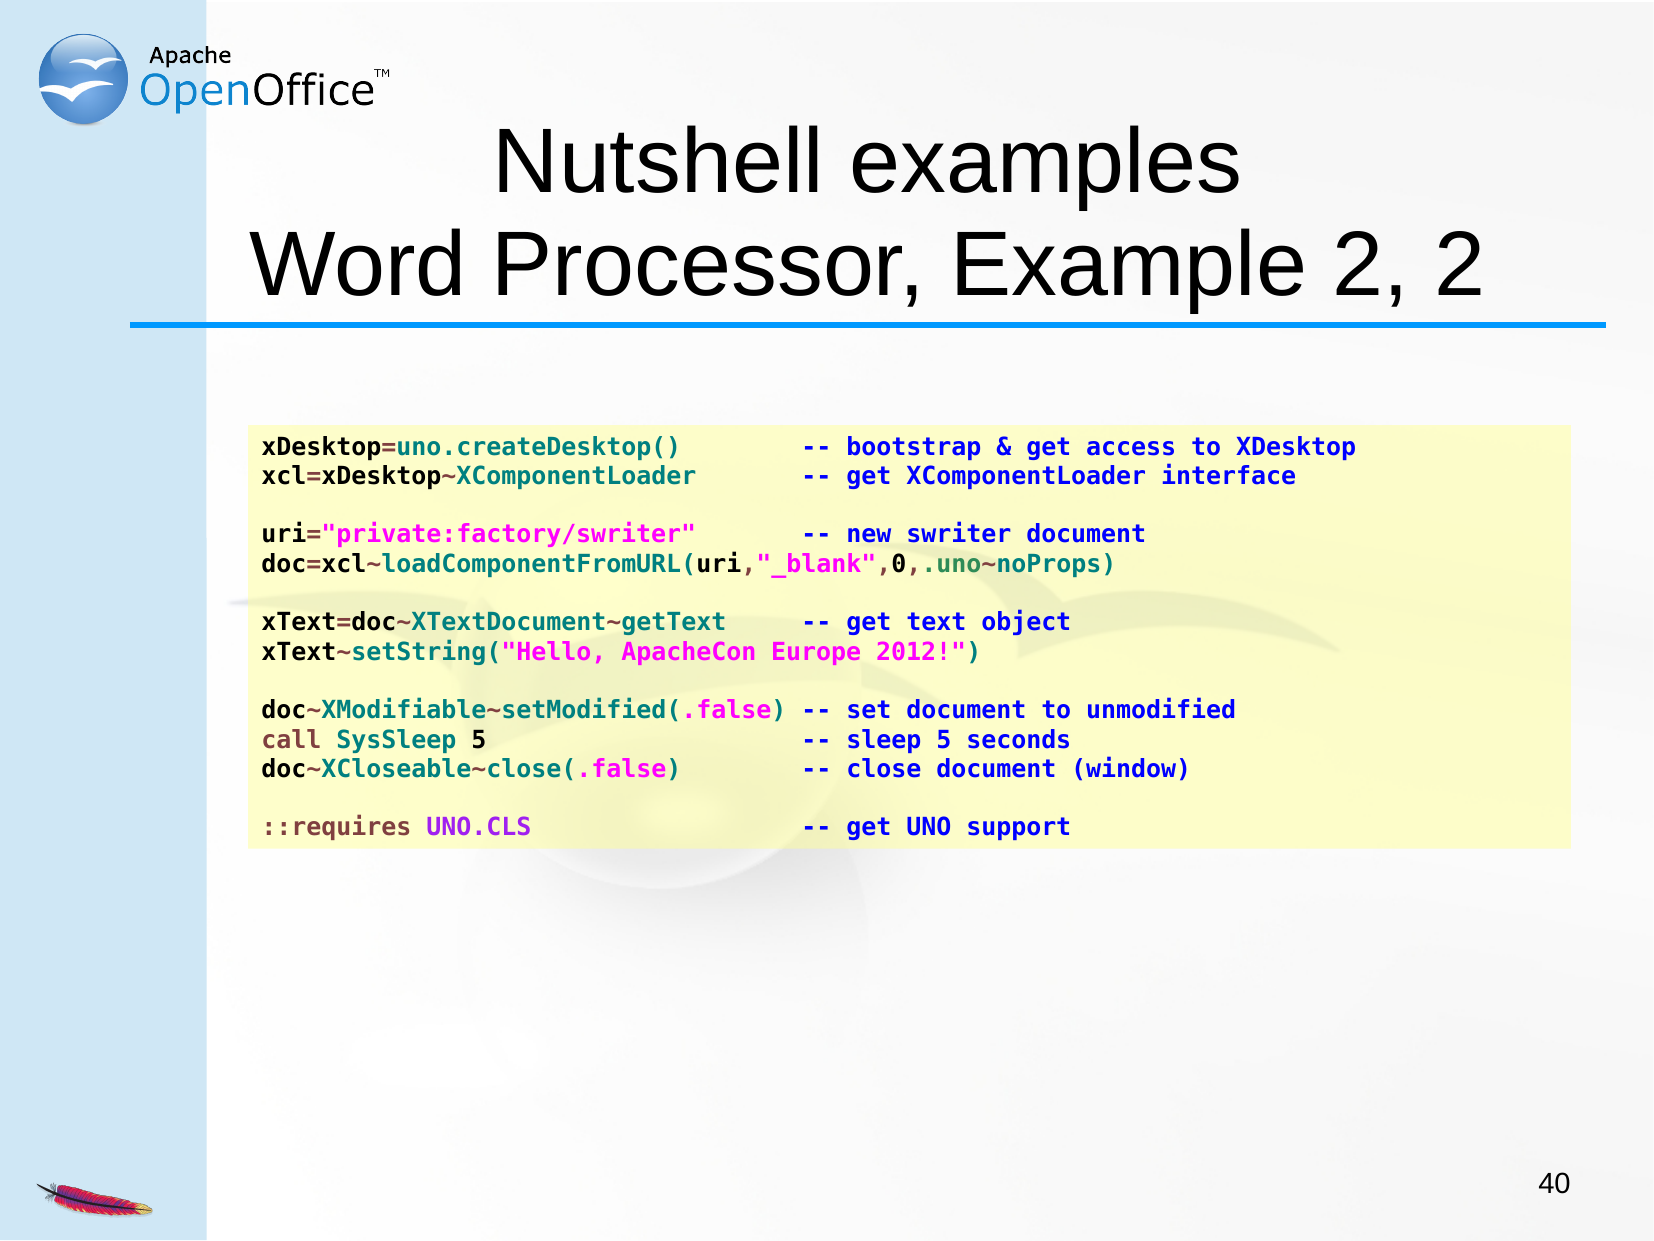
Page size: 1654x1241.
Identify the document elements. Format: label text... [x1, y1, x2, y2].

title Nutshell examples Word Processor, Example 2, 2 [165, 108, 1571, 316]
picture [35, 2, 1654, 1241]
text_box xDesktop=uno.createDesktop() -- bootstrap & get access to XDesktop xcl=xDesktop~XComponentLoader -- get XComponentLoader interface uri="private:factory/swriter" -- new swriter document doc=xcl~loadComponentFromURL(uri,"_blank",0,.uno~noProps) xText=doc~XTextDocument~getText -- get text object xText~setString("Hello, ApacheCon Europe 2012!") doc~XModifiable~setModified(.false) -- set document to unmodified call SysSleep 5 -- sleep 5 seconds doc~XCloseable~close(.false) -- close document (window) ::requires UNO.CLS -- get UNO support [248, 425, 1571, 849]
picture [35, 1181, 154, 1219]
